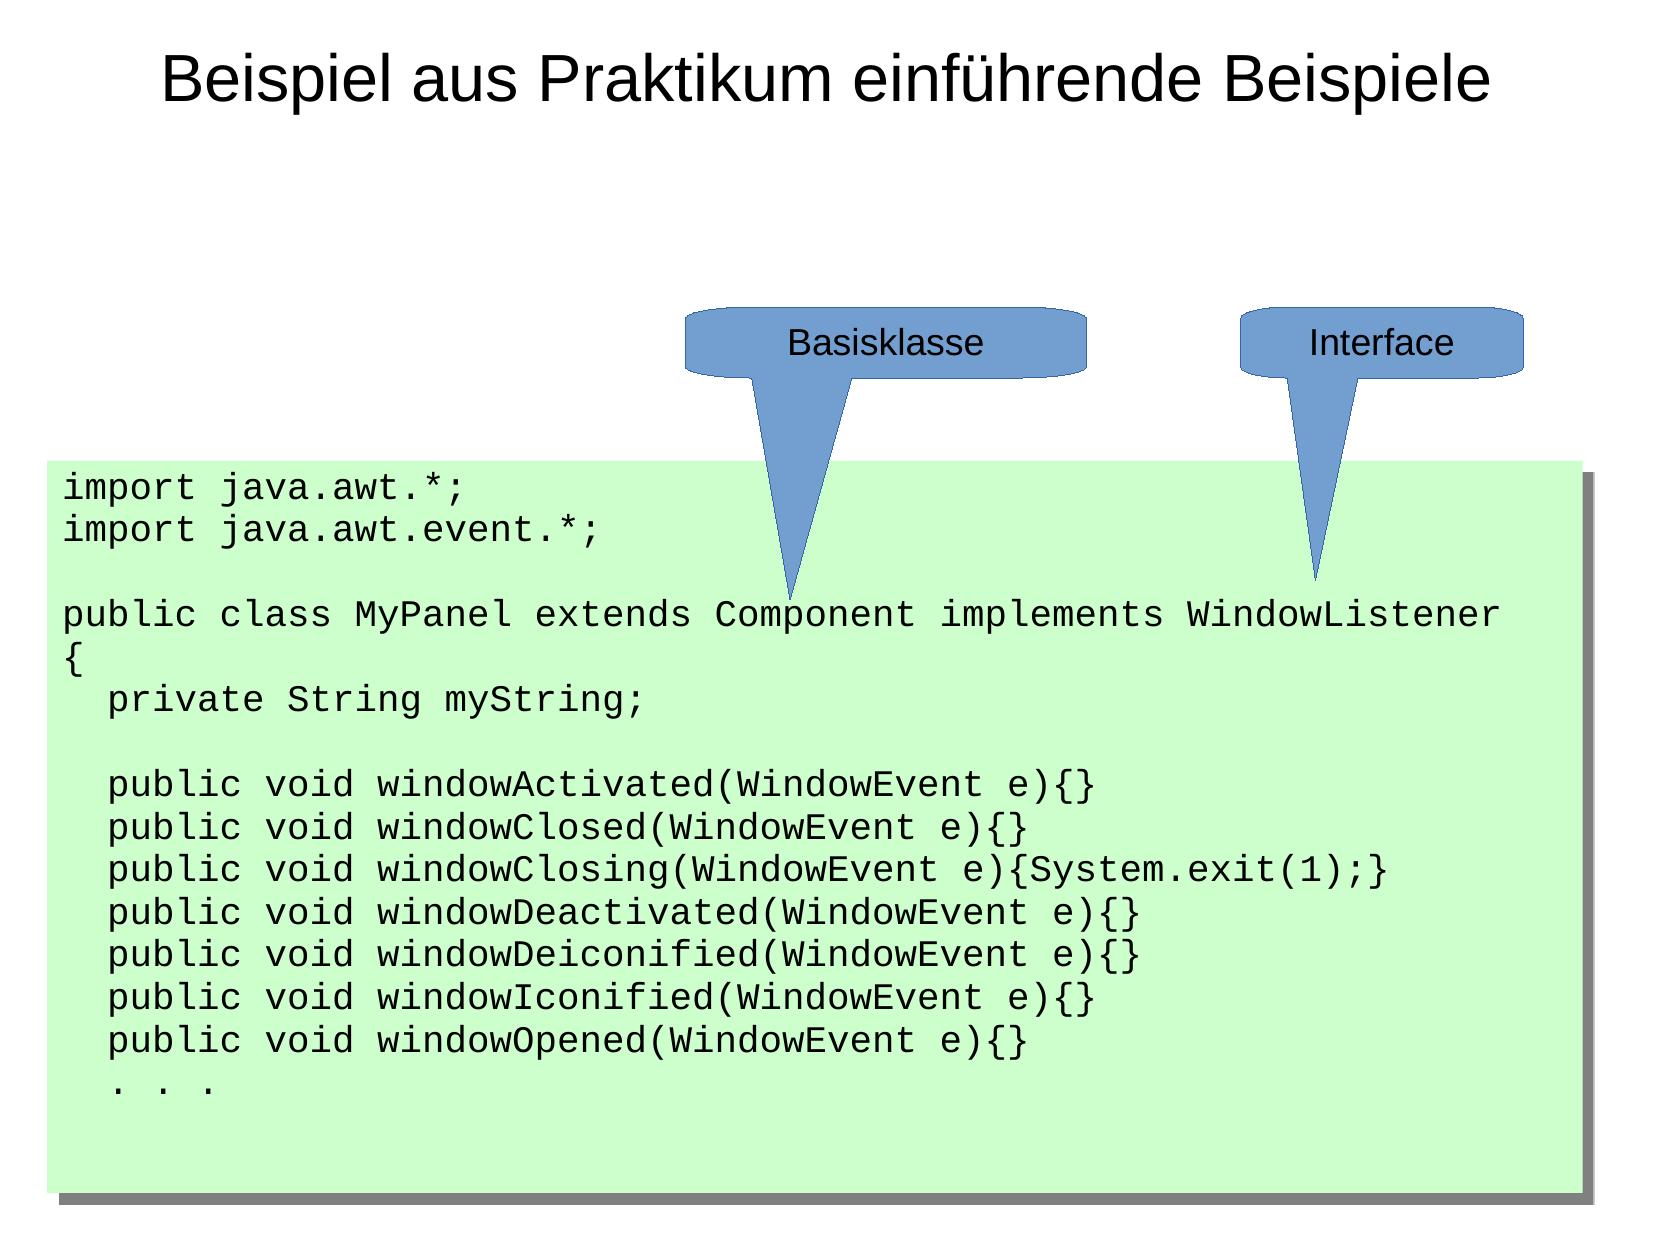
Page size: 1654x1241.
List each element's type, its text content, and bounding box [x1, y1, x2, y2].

text_box Interface [1240, 307, 1524, 581]
text_box import java.awt.*; import java.awt.event.*; public class MyPanel extends Component implements WindowListener { private String myString; public void windowActivated(WindowEvent e){} public void windowClosed(WindowEvent e){} public void windowClosing(WindowEvent e){System.exit(1);} public void windowDeactivated(WindowEvent e){} public void windowDeiconified(WindowEvent e){} public void windowIconified(WindowEvent e){} public void windowOpened(WindowEvent e){} . . . [47, 460, 1583, 1193]
text_box Basisklasse [685, 307, 1087, 600]
title Beispiel aus Praktikum einführende Beispiele [82, 40, 1571, 116]
